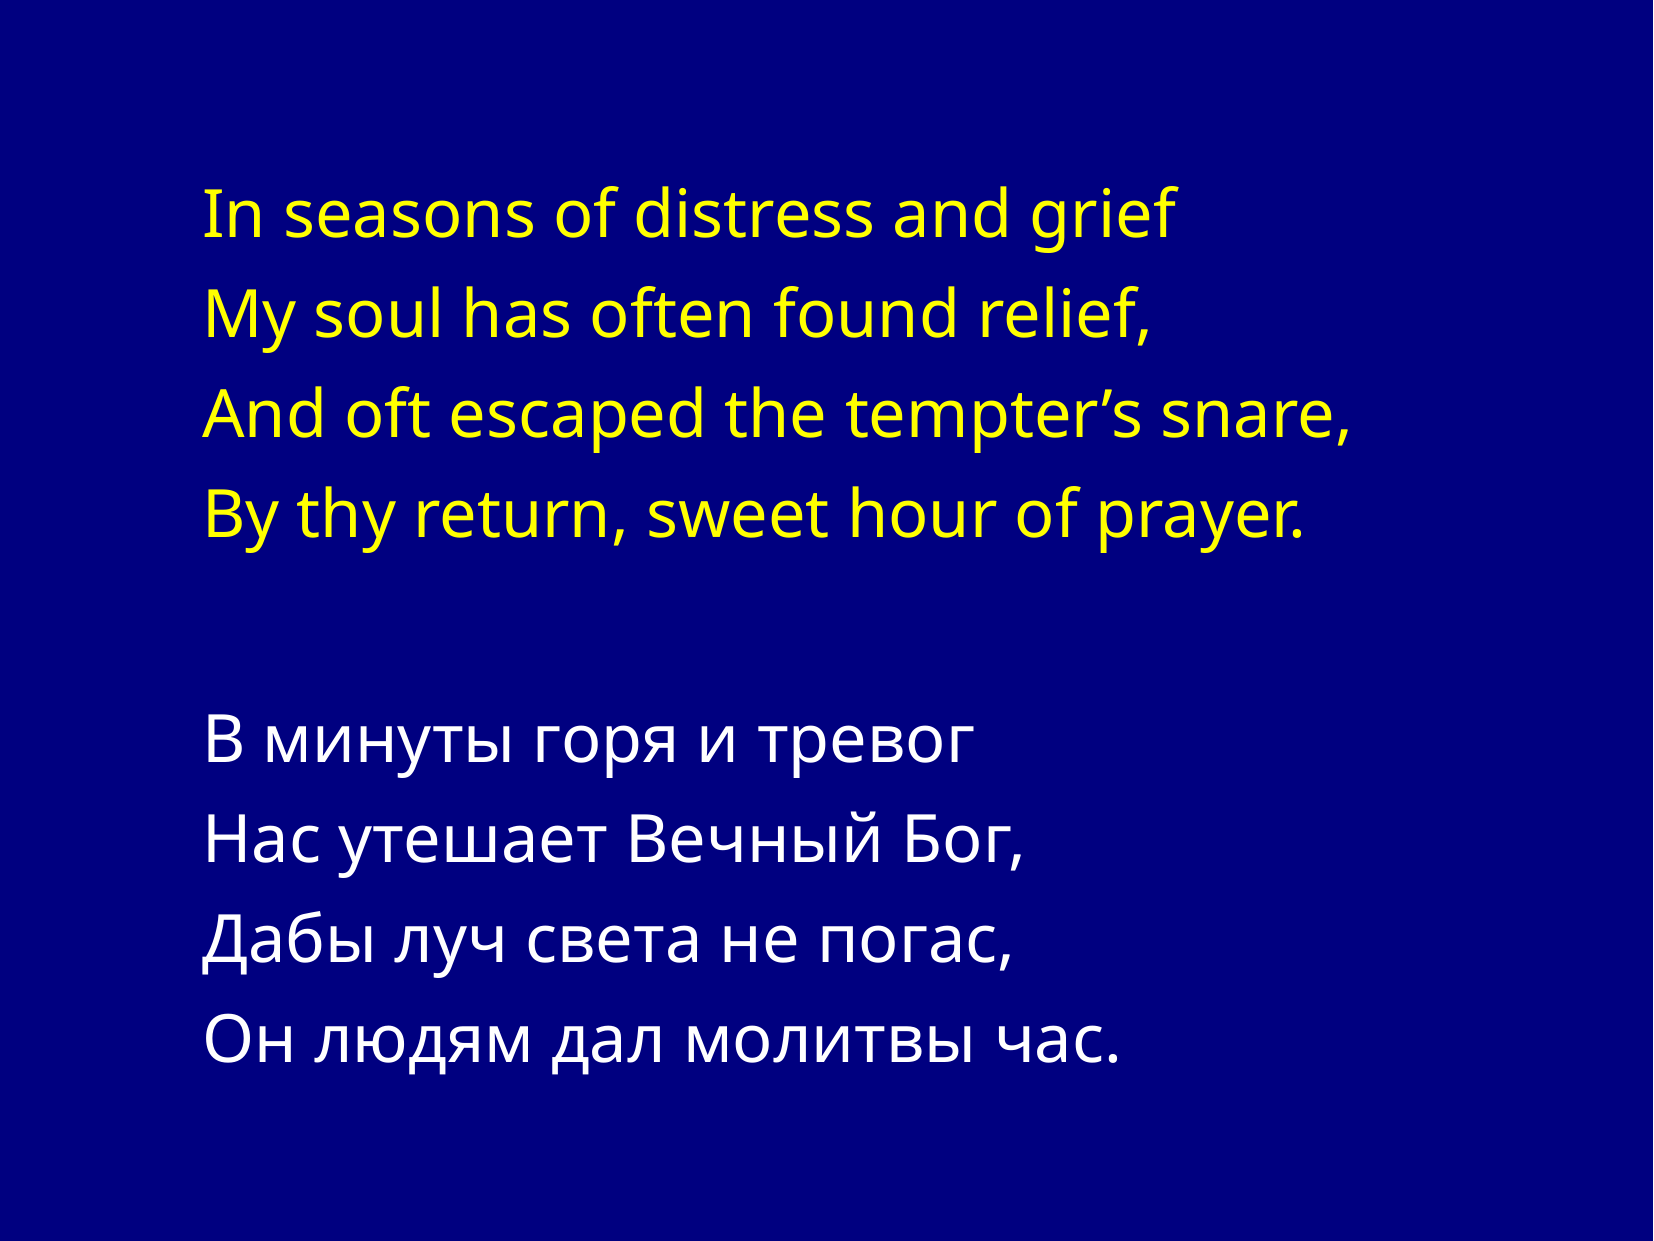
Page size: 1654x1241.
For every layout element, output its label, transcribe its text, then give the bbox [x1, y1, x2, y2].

text_box In seasons of distress and grief My soul has often found relief, And oft escaped the tempter’s snare, By thy return, sweet hour of prayer. [75, 150, 1653, 638]
text_box В минуты горя и тревог Нас утешает Вечный Бог, Дабы луч света не погас, Он людям дал молитвы час. [75, 675, 1576, 1163]
